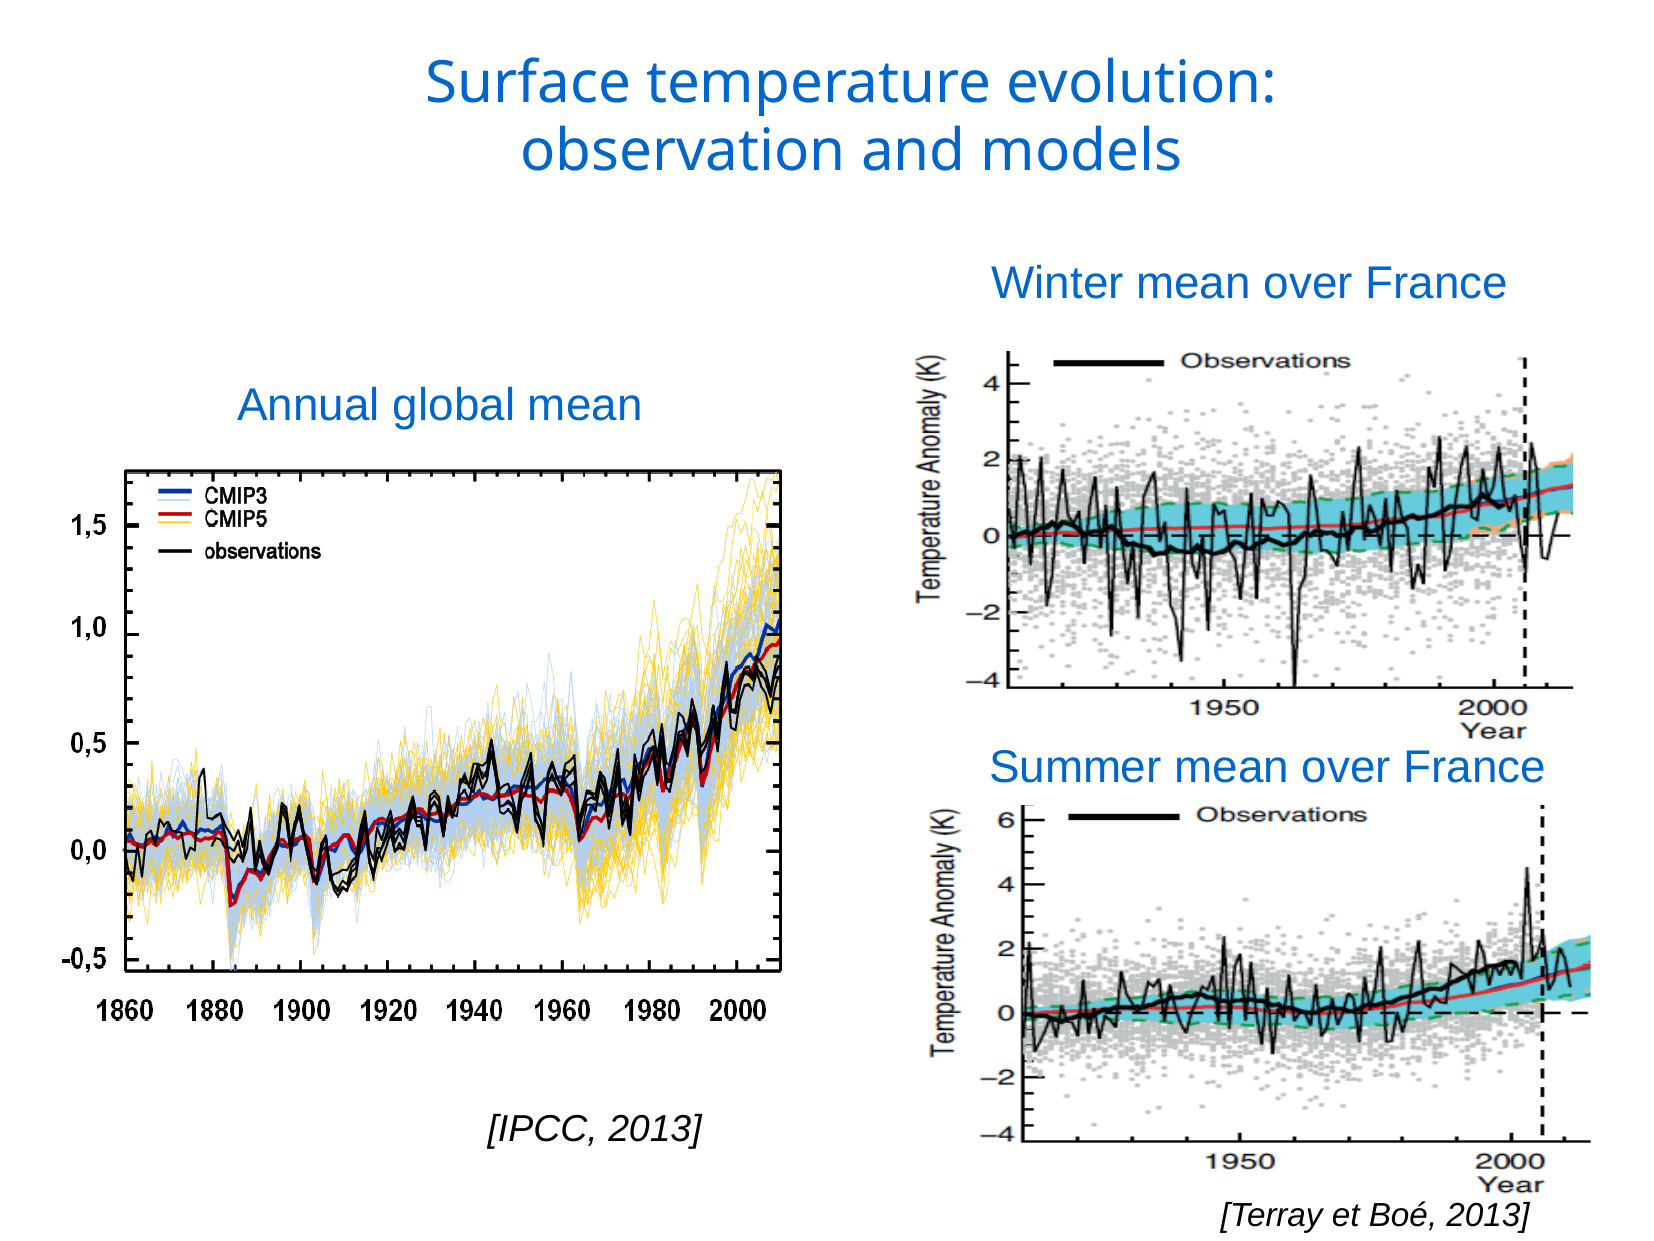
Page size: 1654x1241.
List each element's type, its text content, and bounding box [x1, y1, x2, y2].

text_box Surface temperature evolution: observation and models [91, 20, 1612, 210]
picture [892, 805, 1591, 1197]
text_box Annual global mean [95, 367, 785, 446]
text_box Summer mean over France [923, 729, 1613, 804]
text_box Winter mean over France [905, 245, 1595, 320]
picture [878, 351, 1574, 749]
text_box [Terray et Boé, 2013] [1205, 1185, 1645, 1241]
picture [38, 421, 837, 1056]
text_box [IPCC, 2013] [472, 1095, 844, 1163]
